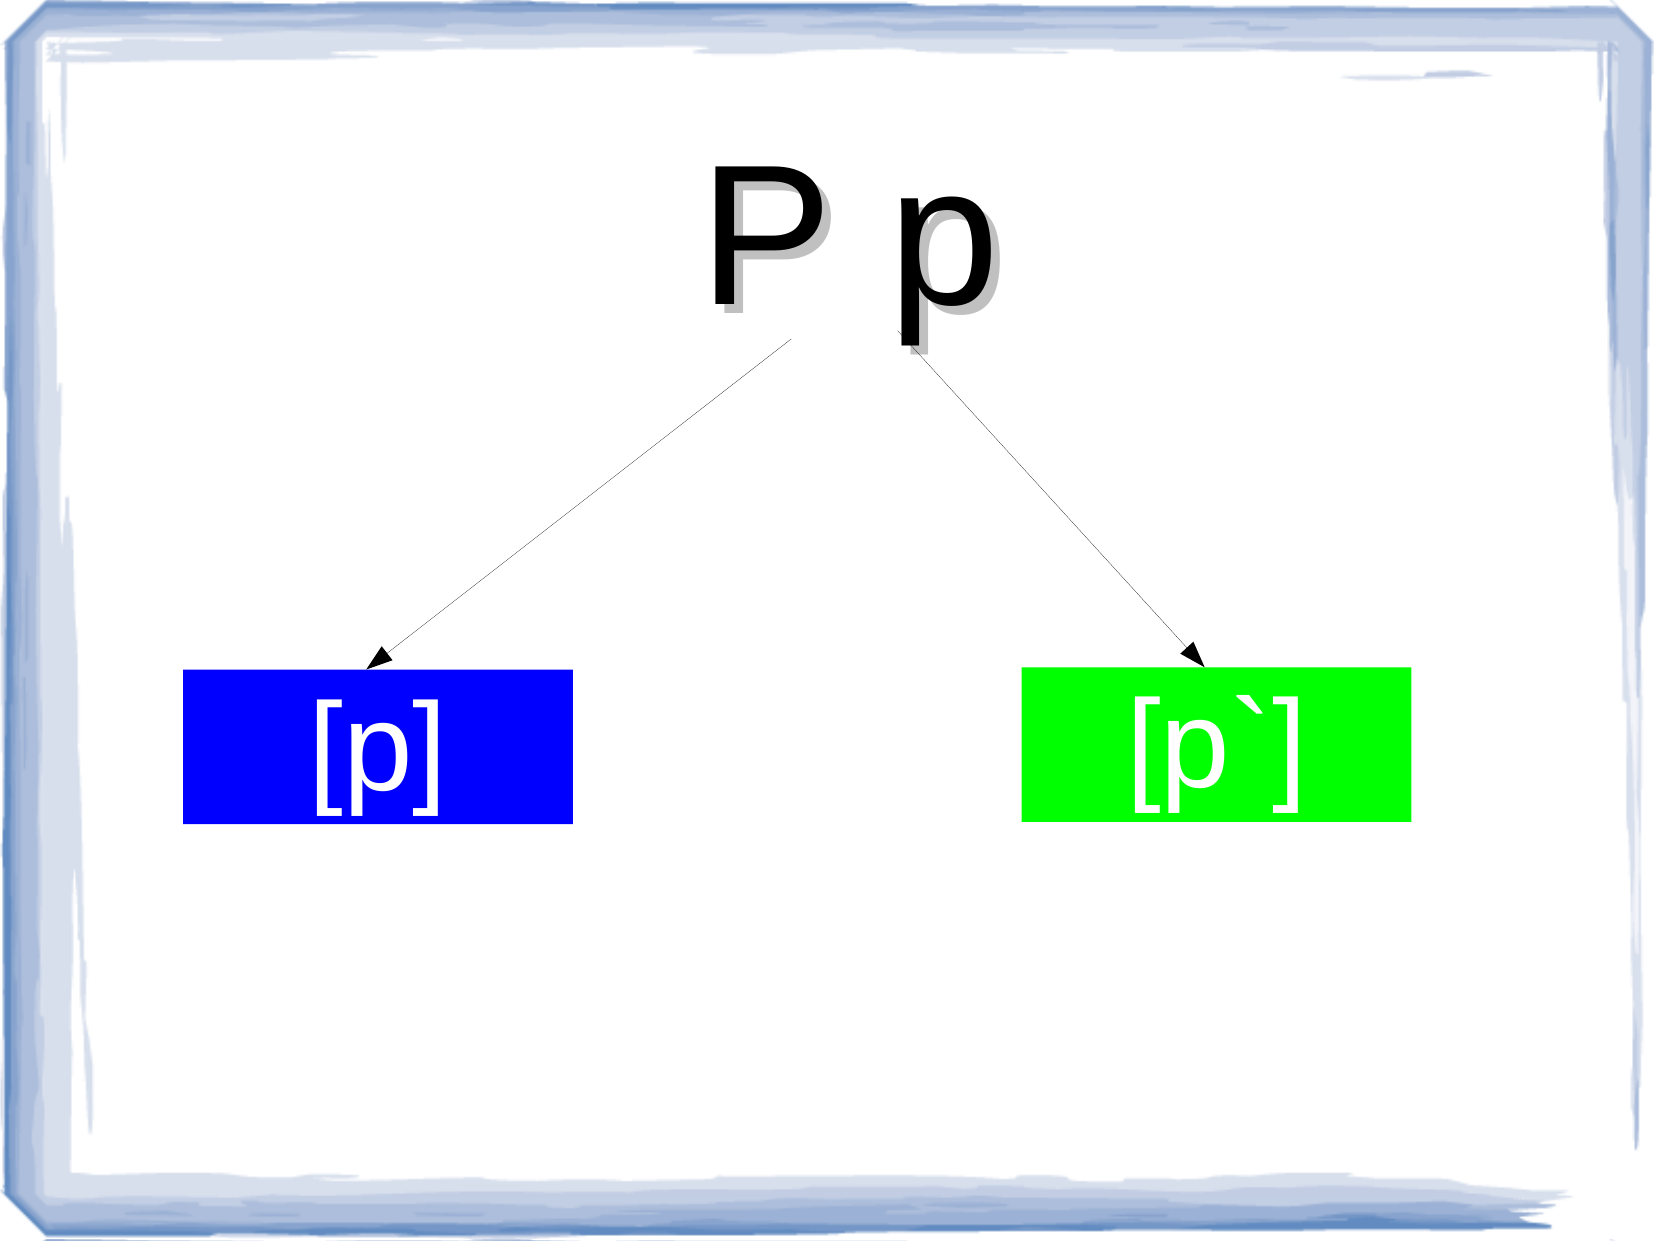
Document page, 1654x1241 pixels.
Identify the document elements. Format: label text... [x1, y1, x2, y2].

text_box Р р [685, 115, 1015, 355]
text_box [р`] [1021, 667, 1412, 822]
text_box [р] [183, 669, 573, 825]
picture [0, 0, 1654, 1241]
